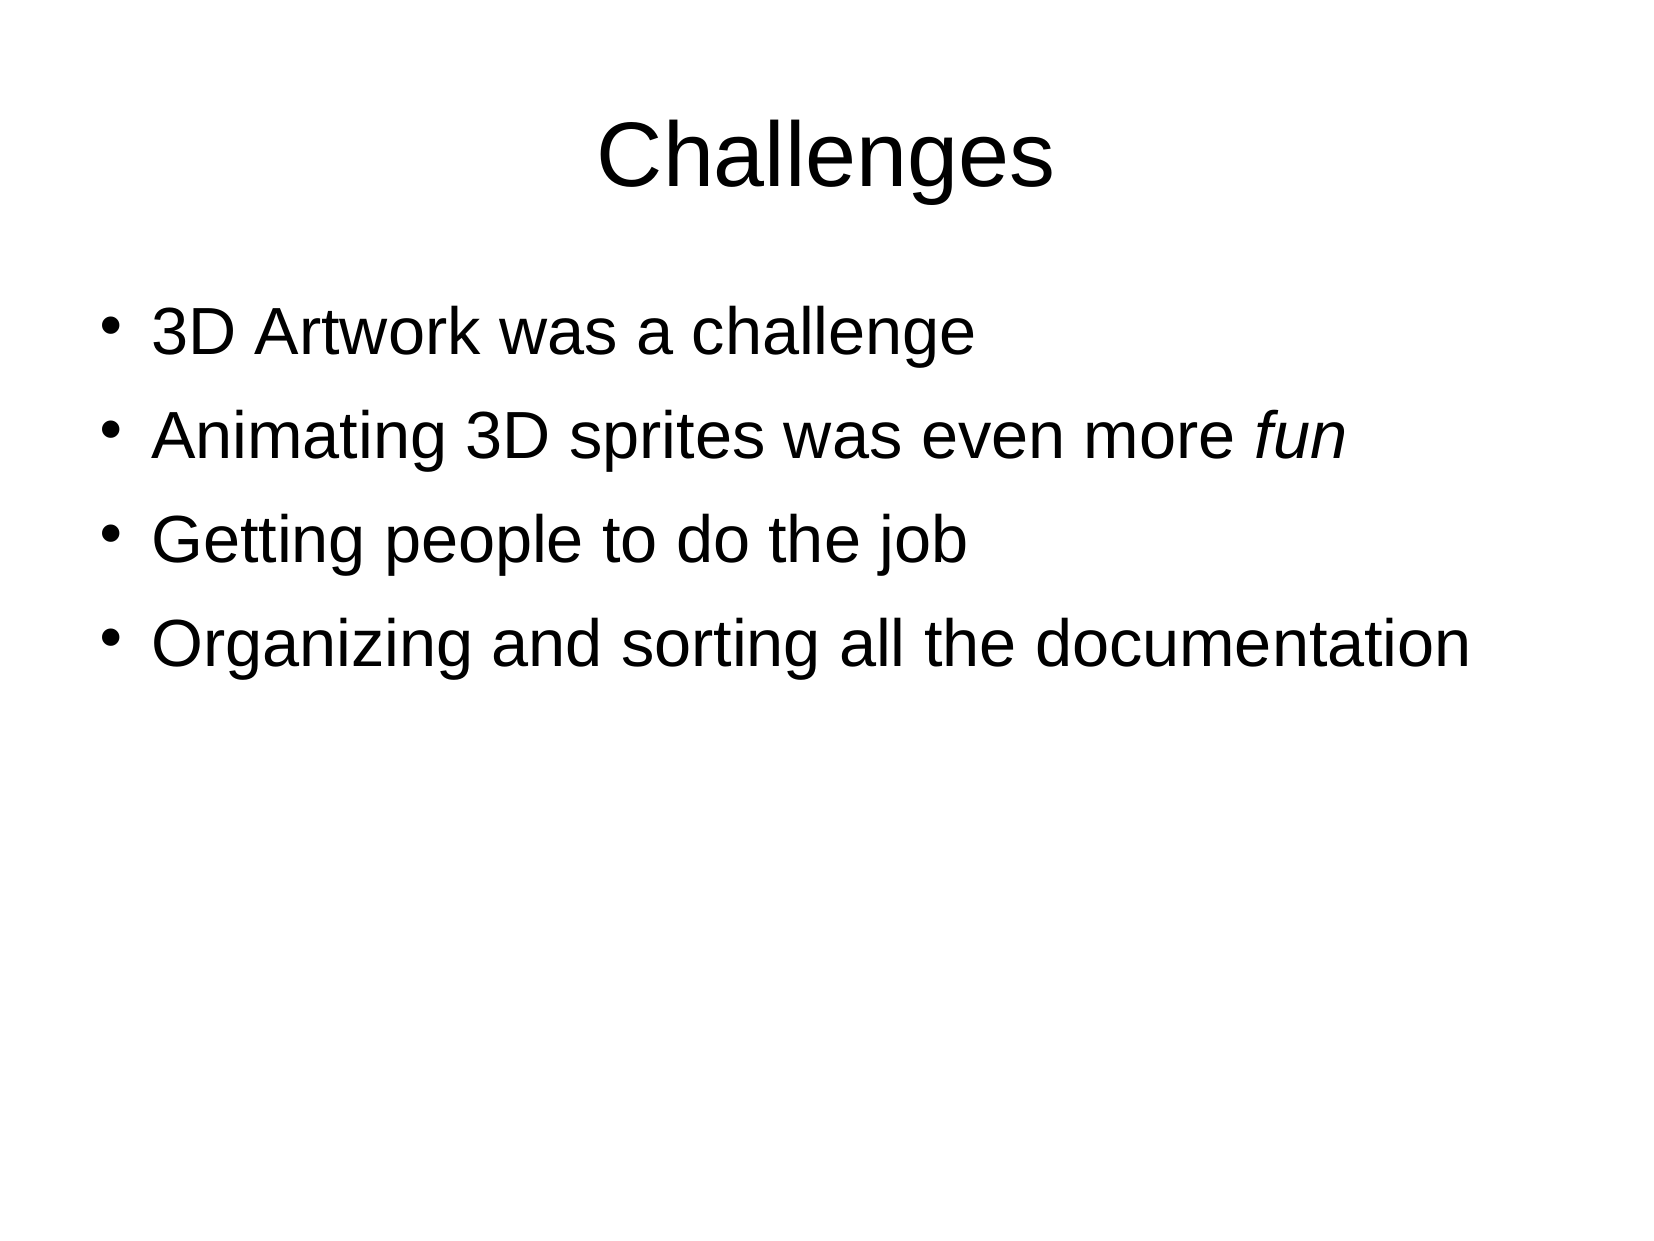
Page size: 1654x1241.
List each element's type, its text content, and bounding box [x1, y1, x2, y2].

title Challenges [82, 49, 1571, 257]
list 3D Artwork was a challenge Animating 3D sprites was even more fun Getting people to do the job Organizing and sorting all the documentation [82, 290, 1571, 1109]
